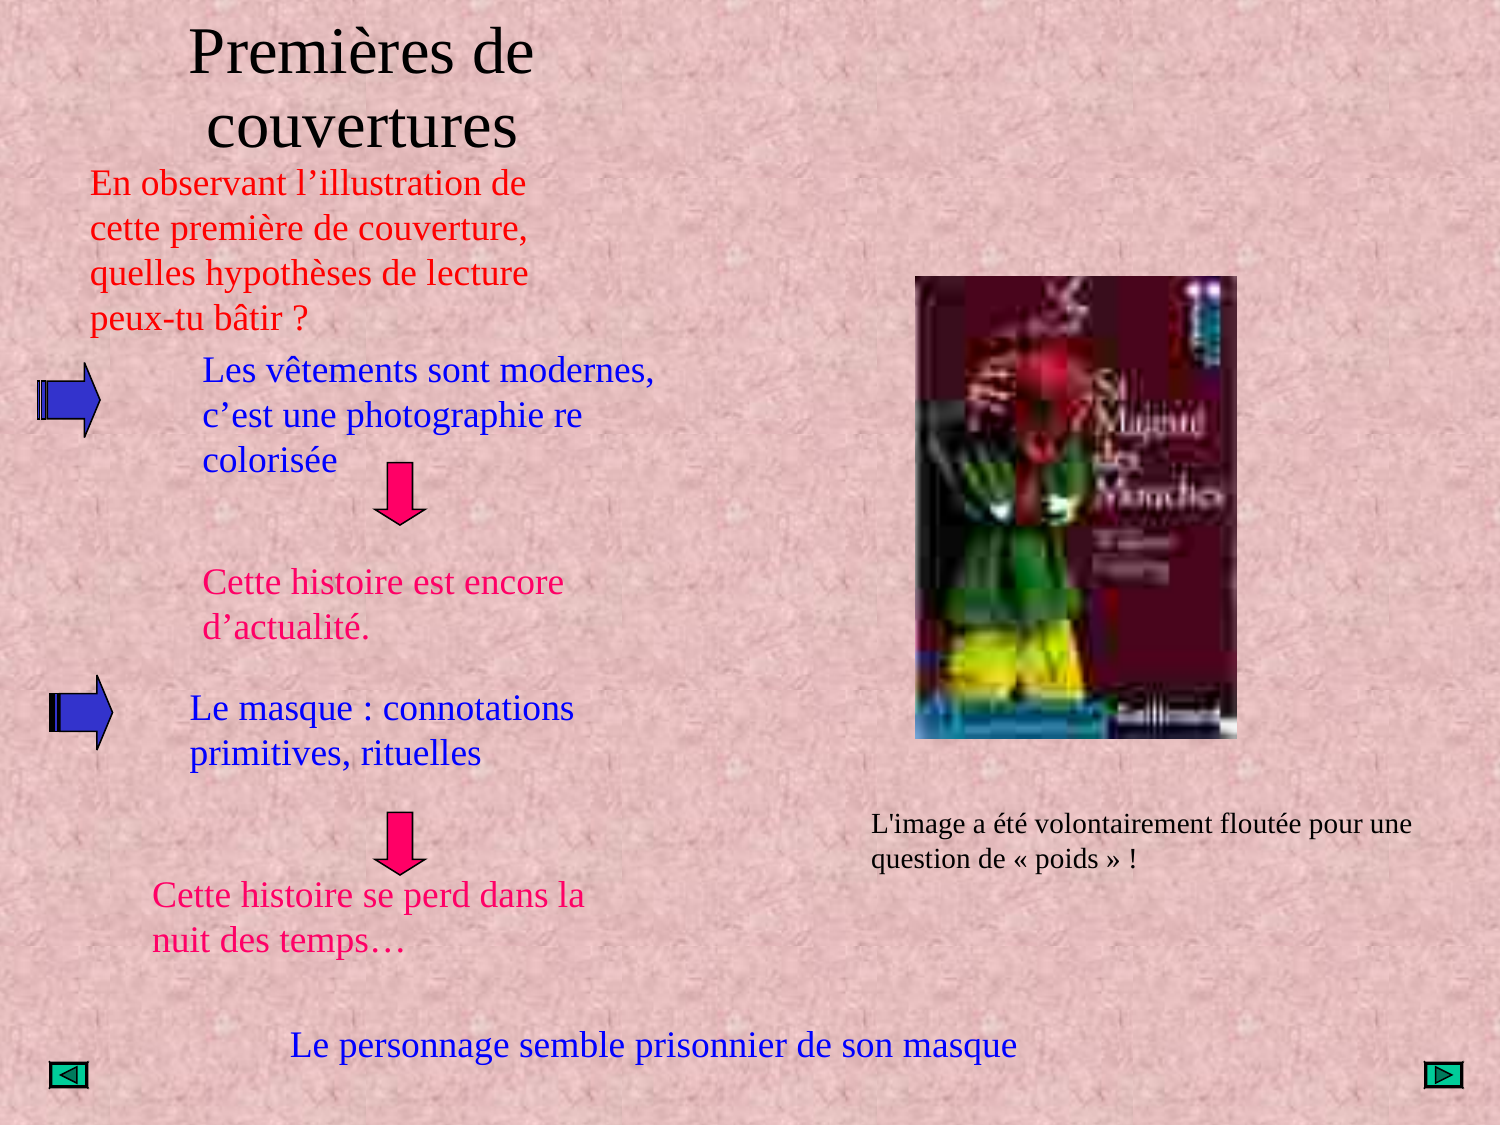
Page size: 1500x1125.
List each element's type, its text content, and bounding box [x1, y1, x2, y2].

text_box Le personnage semble prisonnier de son masque [275, 1012, 1251, 1073]
text_box [374, 812, 426, 862]
text_box En observant l’illustration de cette première de couverture, quelles hypothèses de lecture peux-tu bâtir ? [75, 149, 613, 346]
text_box Le masque : connotations primitives, rituelles [174, 674, 663, 781]
text_box [51, 1062, 88, 1088]
text_box Cette histoire est encore d’actualité. [187, 549, 613, 656]
text_box [59, 675, 113, 751]
text_box [41, 381, 45, 419]
text_box [47, 362, 101, 438]
text_box Cette histoire se perd dans la nuit des temps… [137, 862, 638, 968]
text_box L'image a été volontairement floutée pour une question de « poids » ! [856, 797, 1447, 882]
text_box Les vêtements sont modernes, c’est une photographie re colorisée [187, 337, 676, 488]
text_box [1426, 1062, 1463, 1088]
text_box [54, 694, 58, 731]
picture [0, 0, 1500, 1125]
text_box [374, 462, 426, 526]
title Premières de couvertures [62, 5, 663, 170]
